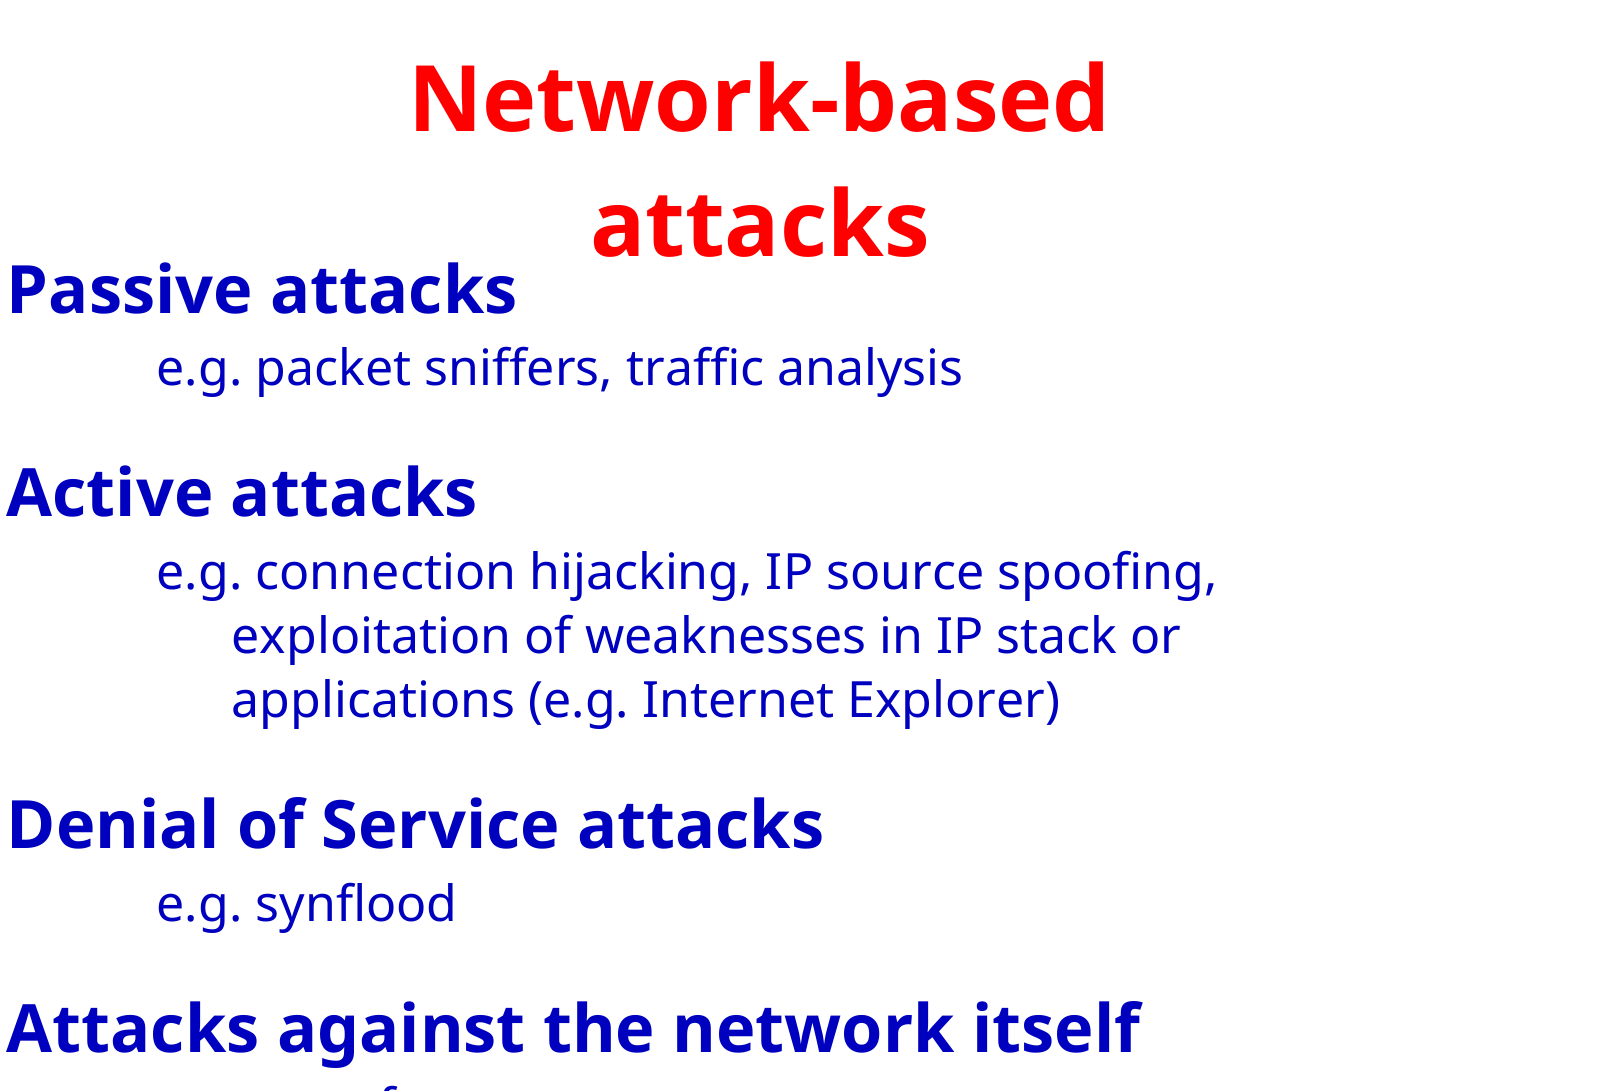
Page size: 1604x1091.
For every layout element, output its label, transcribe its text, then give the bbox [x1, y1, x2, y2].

list Passive attacks e.g. packet sniffers, traffic analysis Active attacks e.g. connection hijacking, IP source spoofing, exploitation of weaknesses in IP stack or applications (e.g. Internet Explorer) Denial of Service attacks e.g. synflood Attacks against the network itself e.g. smurf [6, 245, 1358, 1051]
title Network-based attacks [256, 33, 1264, 146]
